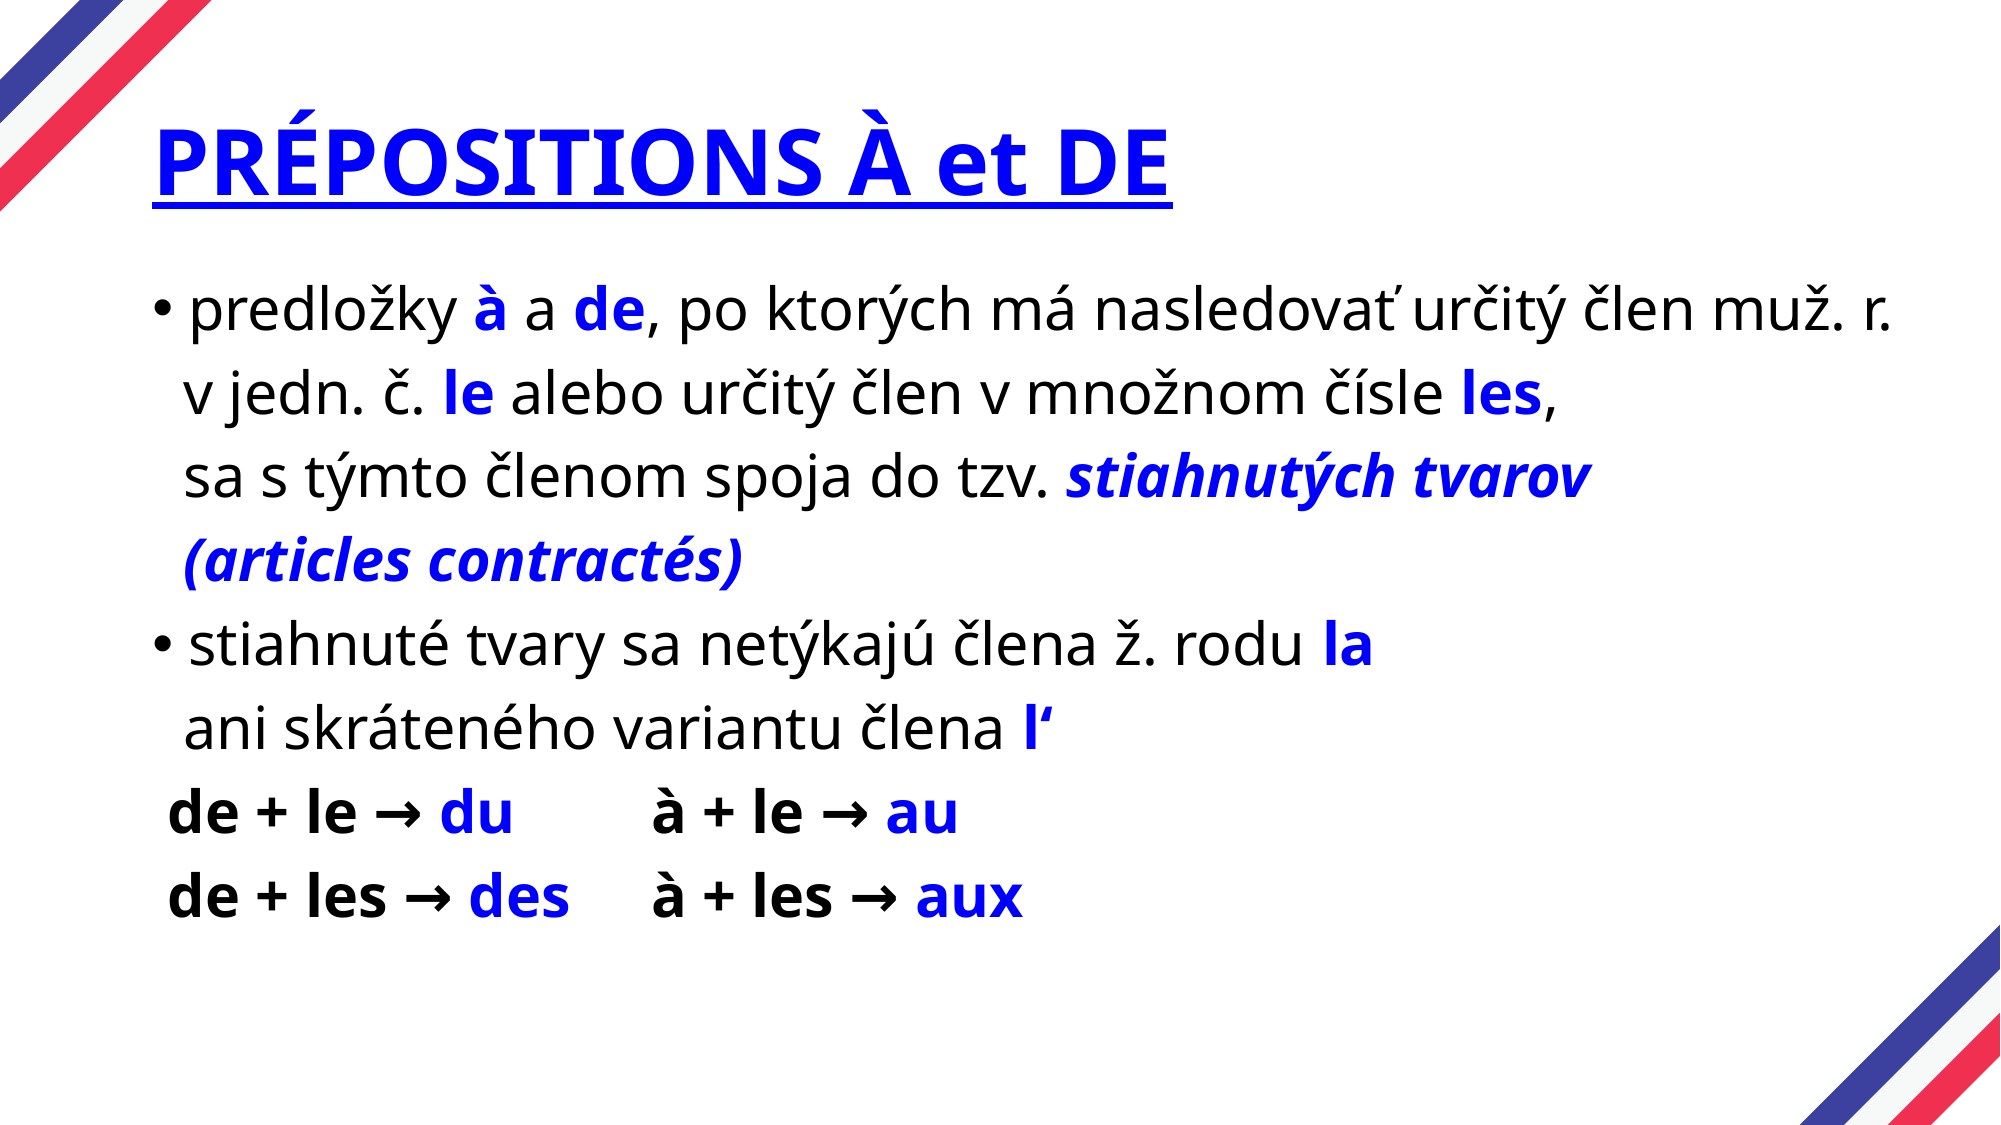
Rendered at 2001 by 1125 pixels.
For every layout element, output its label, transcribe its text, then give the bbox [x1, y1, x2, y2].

title PRÉPOSITIONS À et DE [137, 59, 1863, 271]
list predložky à a de, po ktorých má nasledovať určitý člen muž. r. v jedn. č. le alebo určitý člen v množnom čísle les, sa s týmto členom spoja do tzv. stiahnutých tvarov (articles contractés) stiahnuté tvary sa netýkajú člena ž. rodu la ani skráteného variantu člena l‘ de + le → du à + le → au de + les → des à + les → aux [137, 271, 1918, 1047]
text_box [0, 0, 212, 212]
text_box [1799, 924, 2000, 1125]
